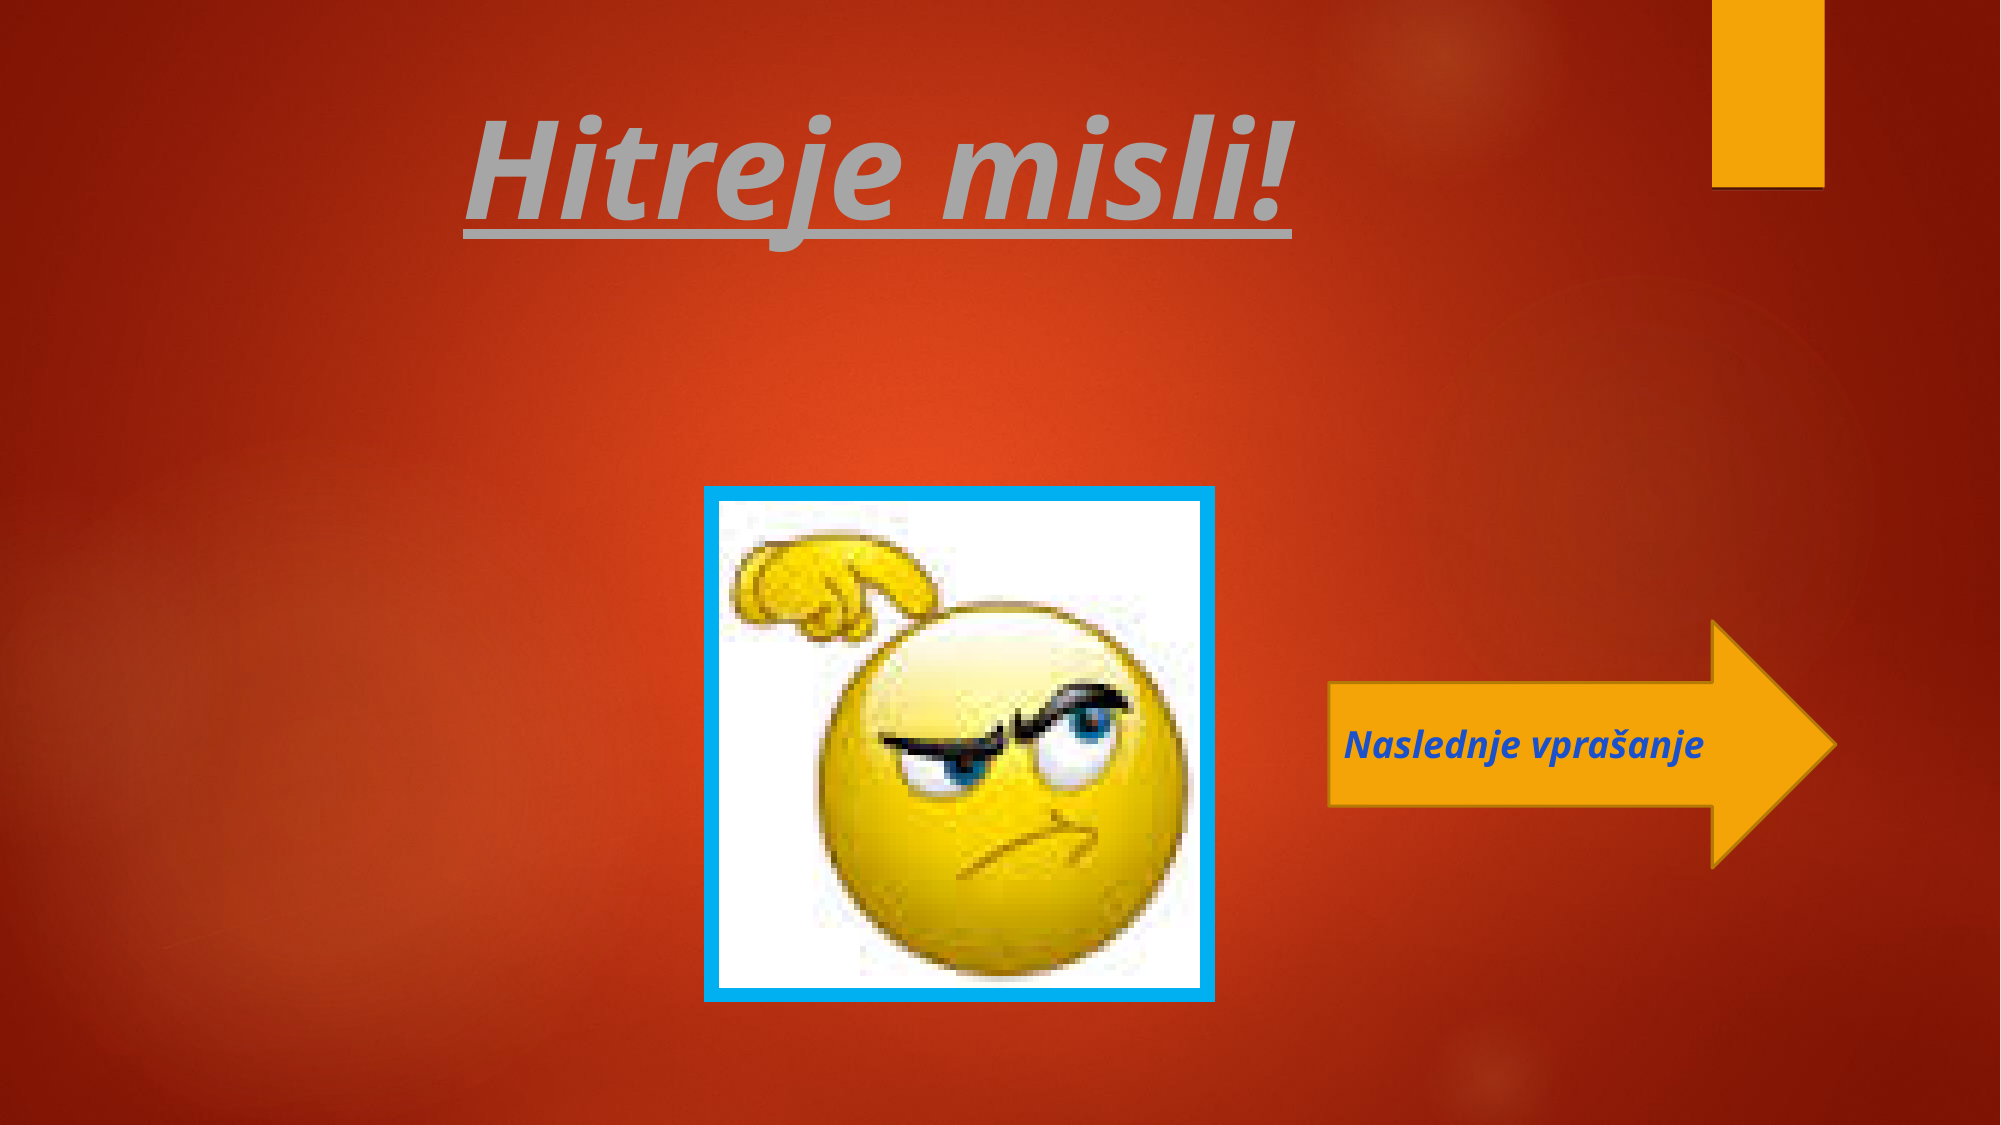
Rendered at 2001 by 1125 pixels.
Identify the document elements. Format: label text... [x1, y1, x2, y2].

picture [0, 0, 2001, 1125]
text_box Naslednje vprašanje [1328, 713, 1762, 774]
text_box [1328, 620, 1836, 868]
title Hitreje misli! [106, 74, 1649, 304]
